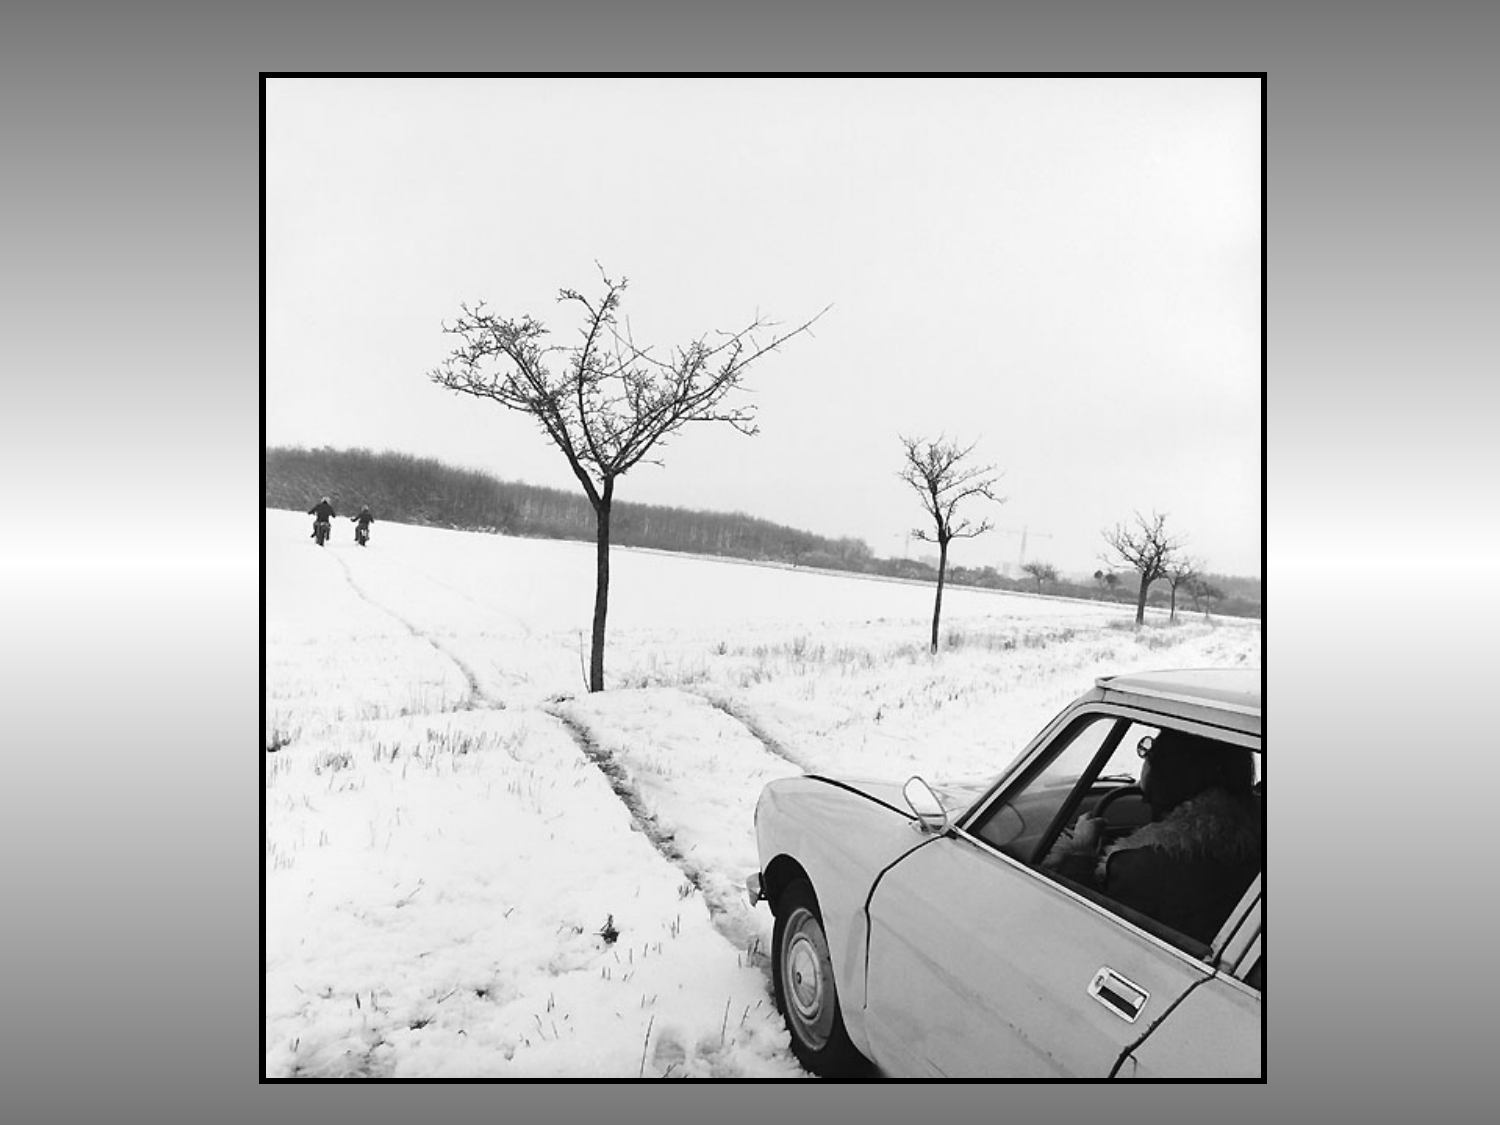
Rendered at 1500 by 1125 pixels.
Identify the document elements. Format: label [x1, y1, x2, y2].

picture [265, 78, 1261, 1079]
